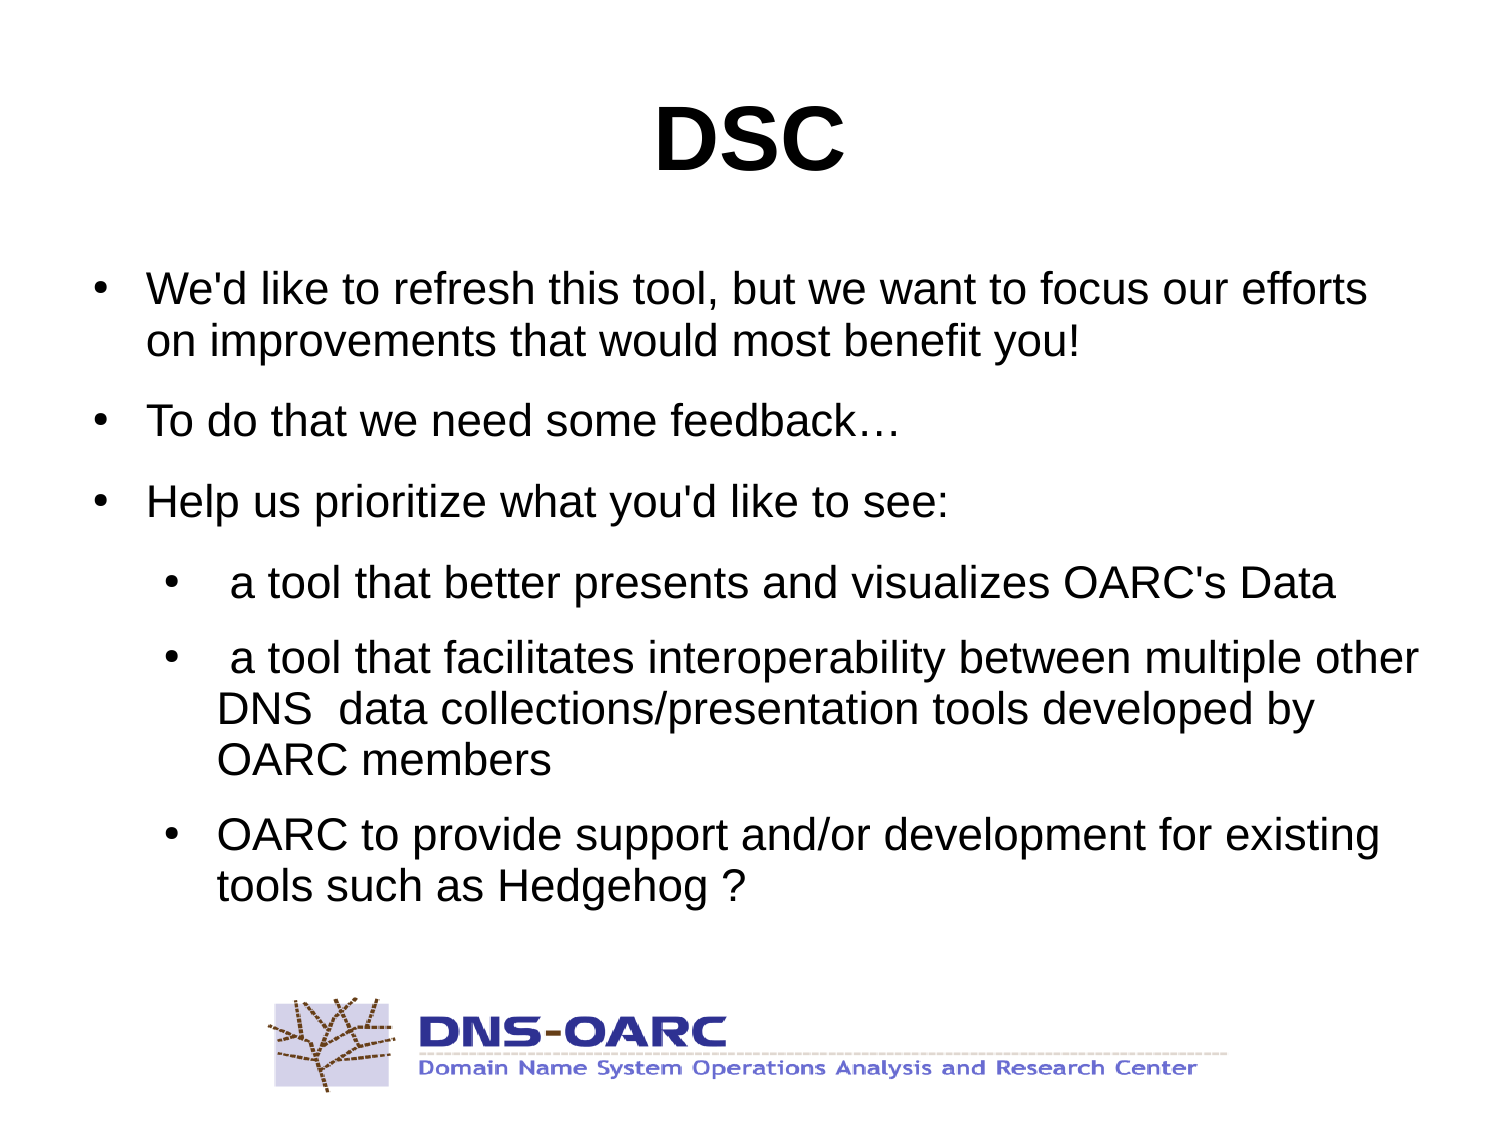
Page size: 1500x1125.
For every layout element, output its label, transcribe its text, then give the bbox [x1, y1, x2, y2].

title DSC [75, 44, 1425, 233]
list We'd like to refresh this tool, but we want to focus our efforts on improvements that would most benefit you! To do that we need some feedback… Help us prioritize what you'd like to see: a tool that better presents and visualizes OARC's Data a tool that facilitates interoperability between multiple other DNS data collections/presentation tools developed by OARC members OARC to provide support and/or development for existing tools such as Hedgehog ? [75, 263, 1425, 916]
picture [214, 991, 1259, 1099]
